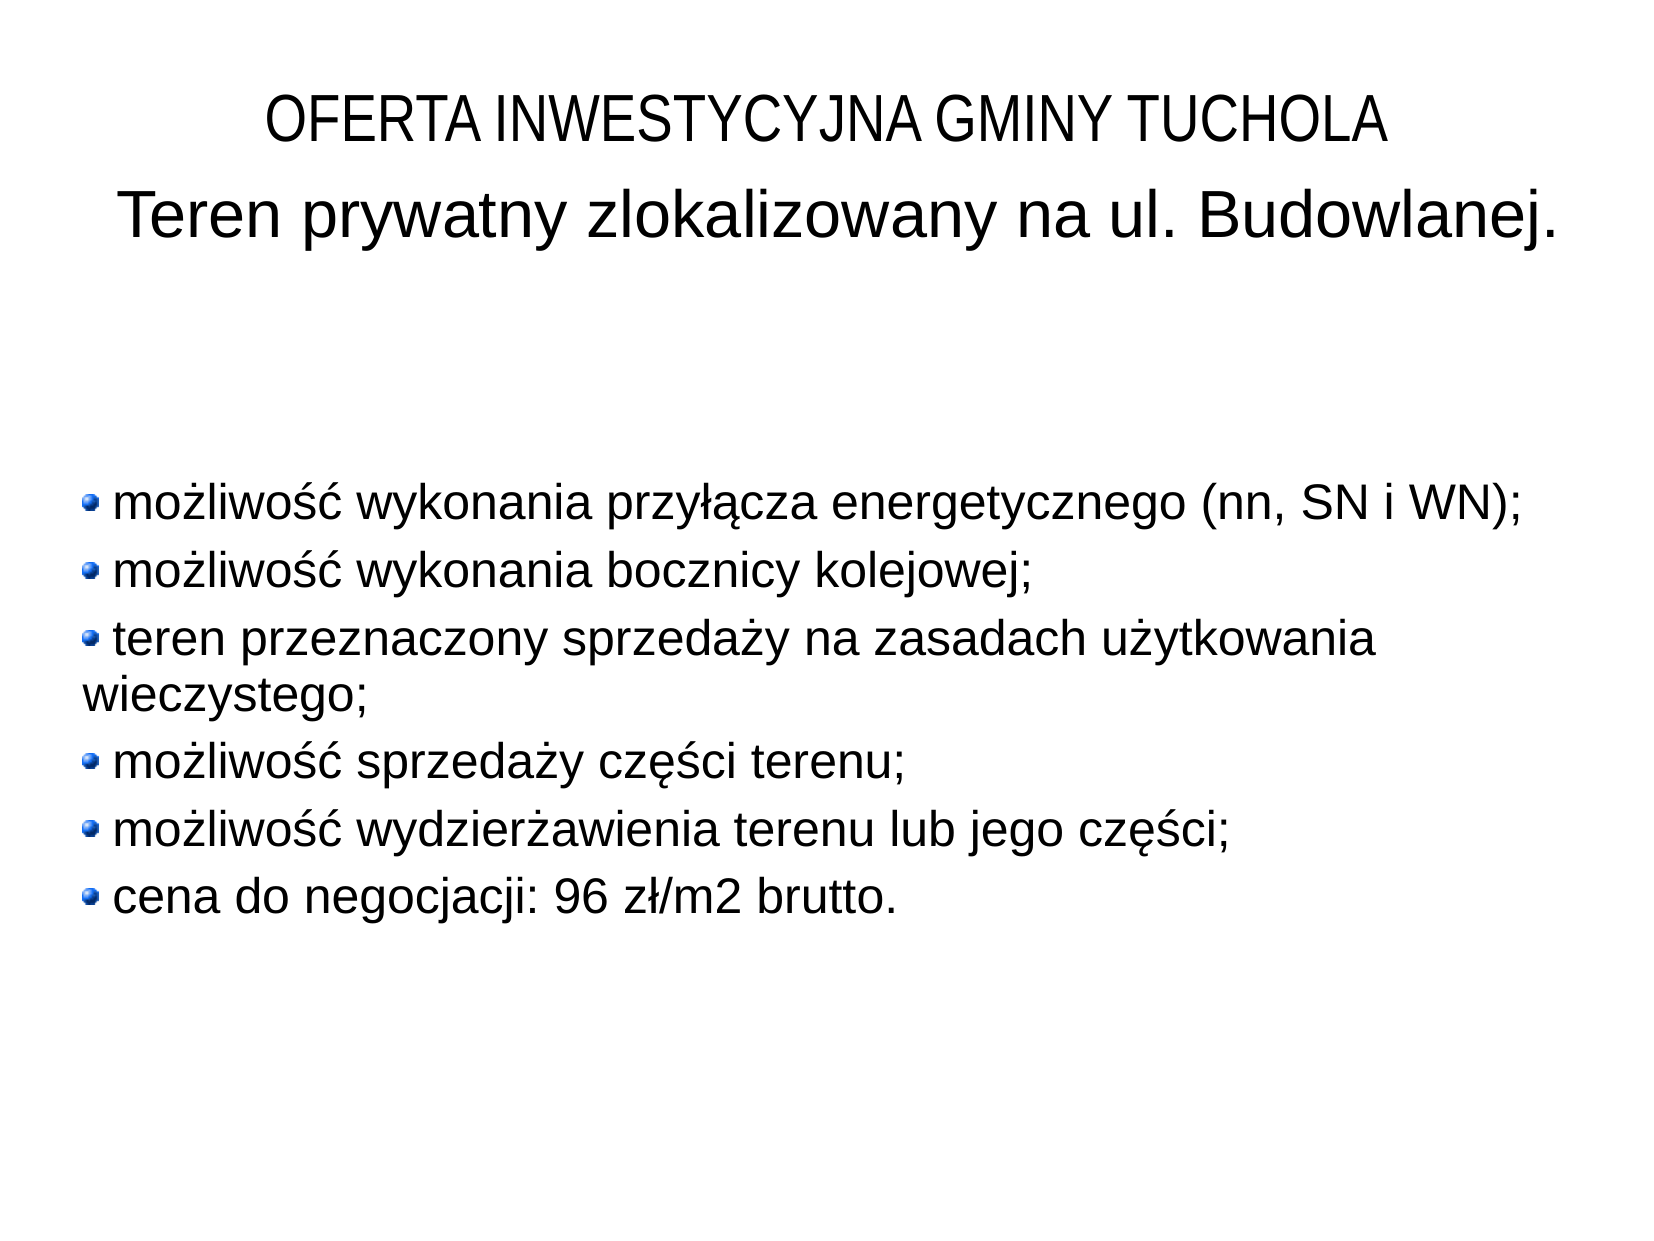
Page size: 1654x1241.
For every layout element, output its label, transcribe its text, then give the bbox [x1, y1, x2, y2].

title OFERTA INWESTYCYJNA GMINY TUCHOLA [82, 56, 1571, 177]
text_box Teren prywatny zlokalizowany na ul. Budowlanej. [82, 177, 1595, 304]
text_box możliwość wykonania przyłącza energetycznego (nn, SN i WN); możliwość wykonania bocznicy kolejowej; teren przeznaczony sprzedaży na zasadach użytkowania wieczystego; możliwość sprzedaży części terenu; możliwość wydzierżawienia terenu lub jego części; cena do negocjacji: 96 zł/m2 brutto. [82, 297, 1571, 1102]
